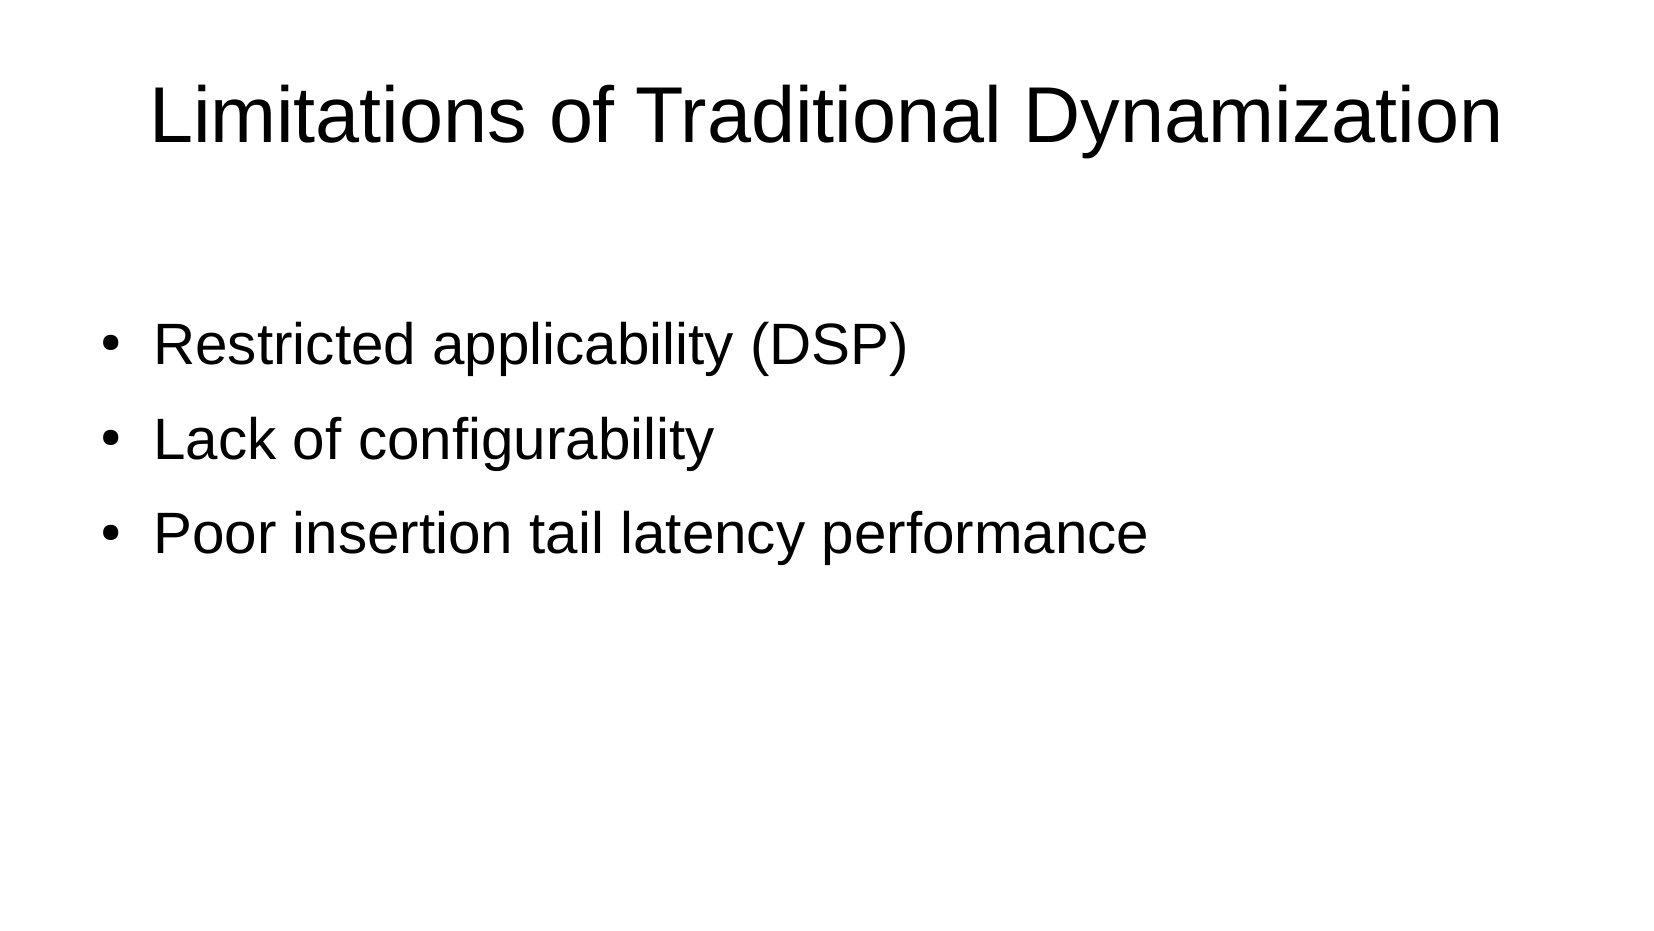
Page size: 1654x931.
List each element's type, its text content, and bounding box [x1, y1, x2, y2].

title Limitations of Traditional Dynamization [82, 37, 1571, 193]
list Restricted applicability (DSP) Lack of configurability Poor insertion tail latency performance [82, 312, 1571, 852]
